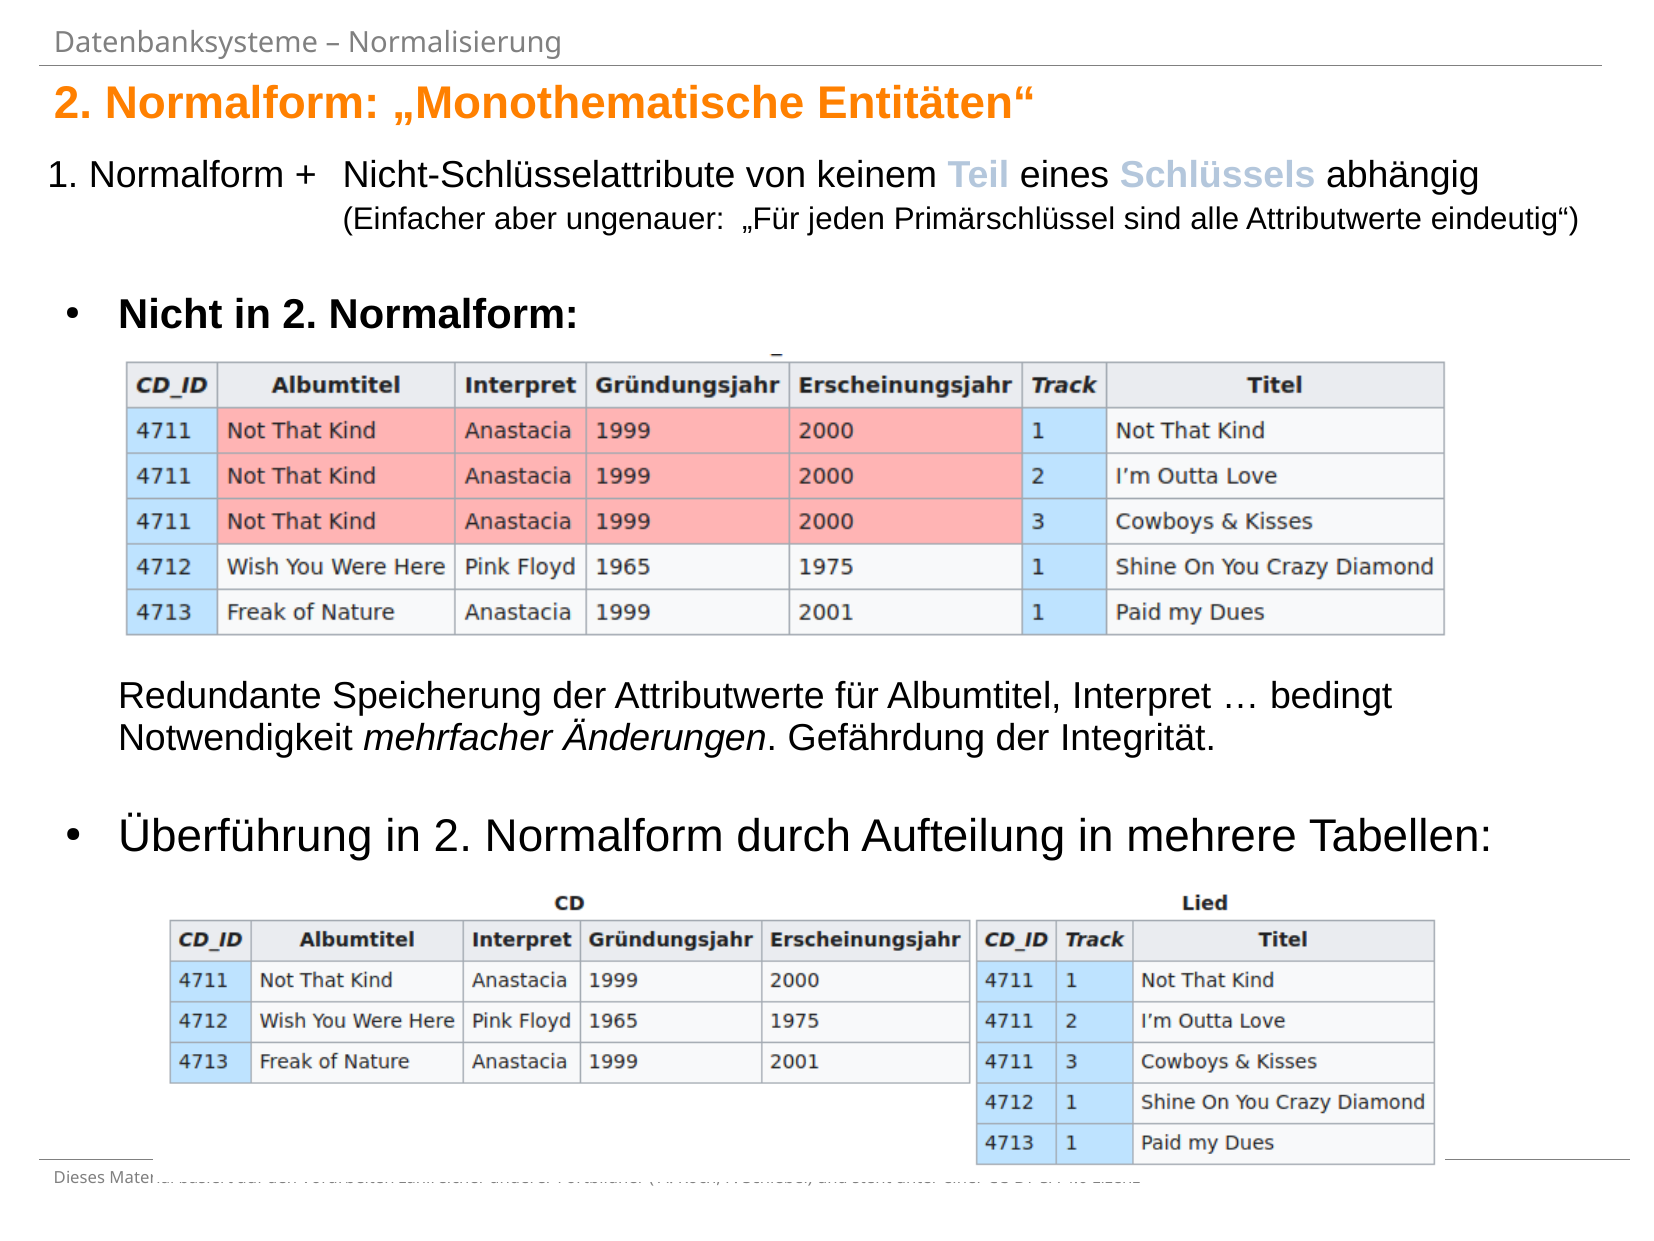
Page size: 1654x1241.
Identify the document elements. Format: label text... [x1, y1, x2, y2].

picture [120, 354, 1453, 642]
picture [153, 871, 1445, 1182]
list 1. Normalform + Nicht-Schlüsselattribute von keinem Teil eines Schlüssels abhängig (Einfacher aber ungenauer: „Für jeden Primärschlüssel sind alle Attributwerte eindeutig“) Nicht in 2. Normalform: Redundante Speicherung der Attributwerte für Albumtitel, Interpret … bedingt Notwendigkeit mehrfacher Änderungen. Gefährdung der Integrität. Überführung in 2. Normalform durch Aufteilung in mehrere Tabellen: [47, 153, 1595, 1028]
text_box Datenbanksysteme – Normalisierung [39, 15, 1316, 65]
text_box 2. Normalform: „Monothematische Entitäten“ [39, 65, 1351, 135]
